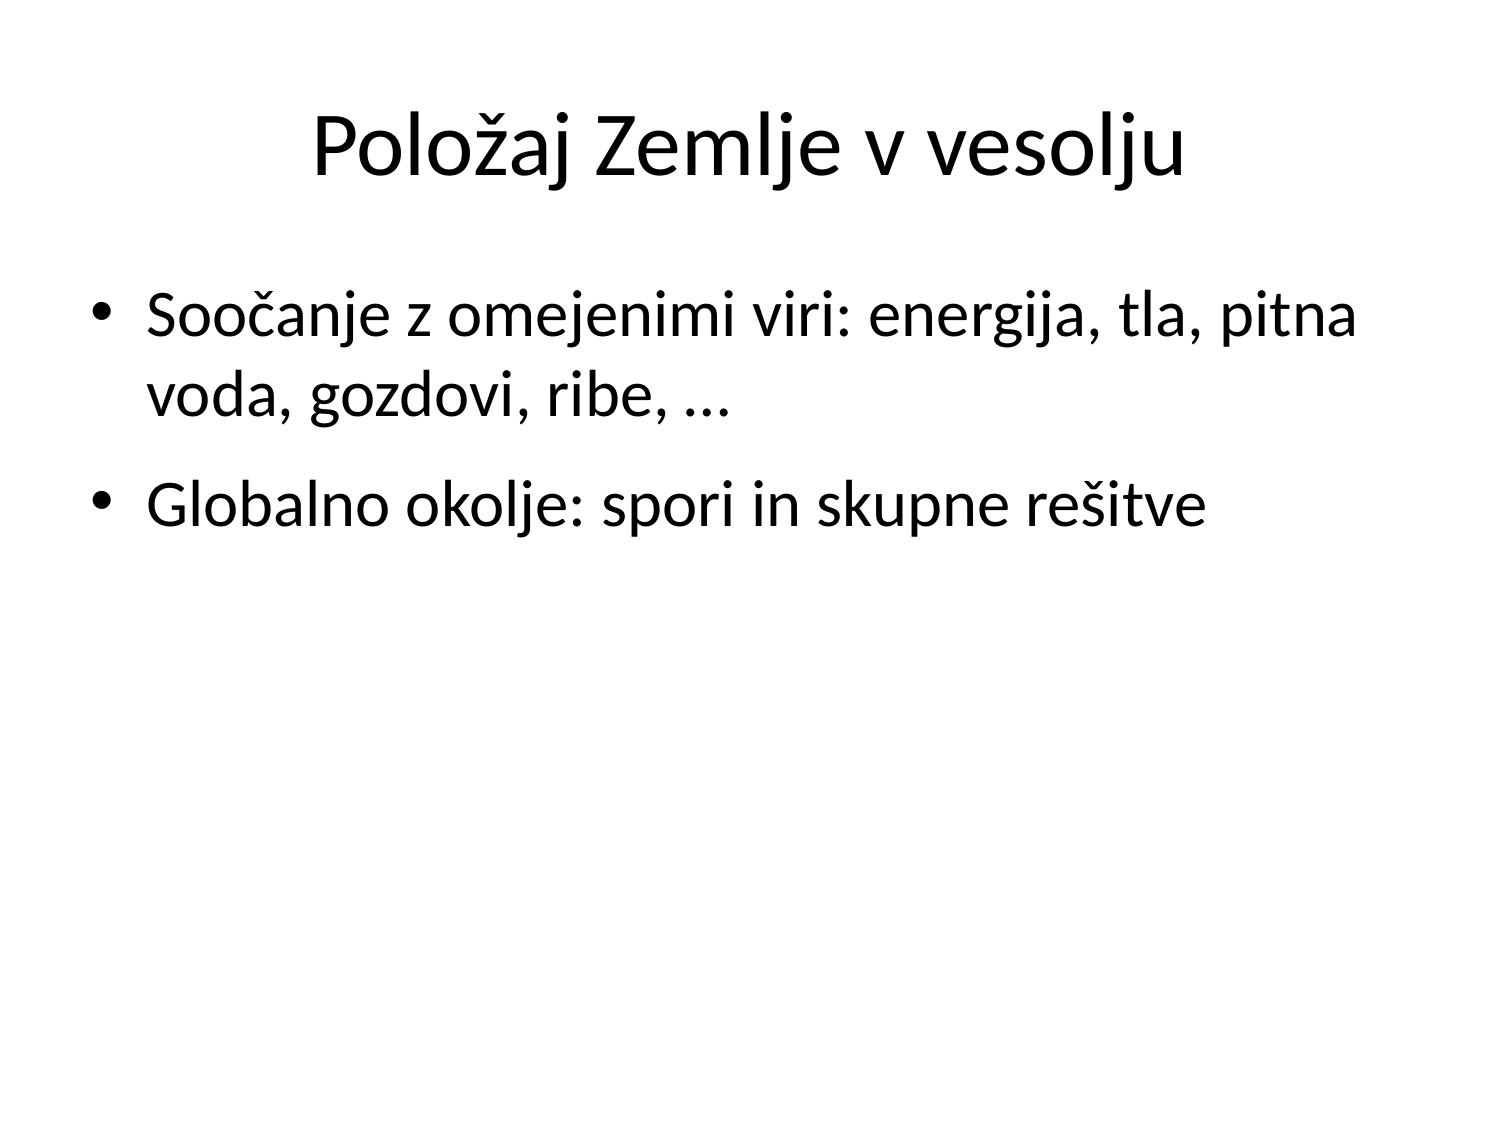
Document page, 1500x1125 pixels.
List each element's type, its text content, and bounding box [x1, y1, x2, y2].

title Položaj Zemlje v vesolju [75, 45, 1425, 233]
list Soočanje z omejenimi viri: energija, tla, pitna voda, gozdovi, ribe, … Globalno okolje: spori in skupne rešitve [75, 262, 1425, 1005]
